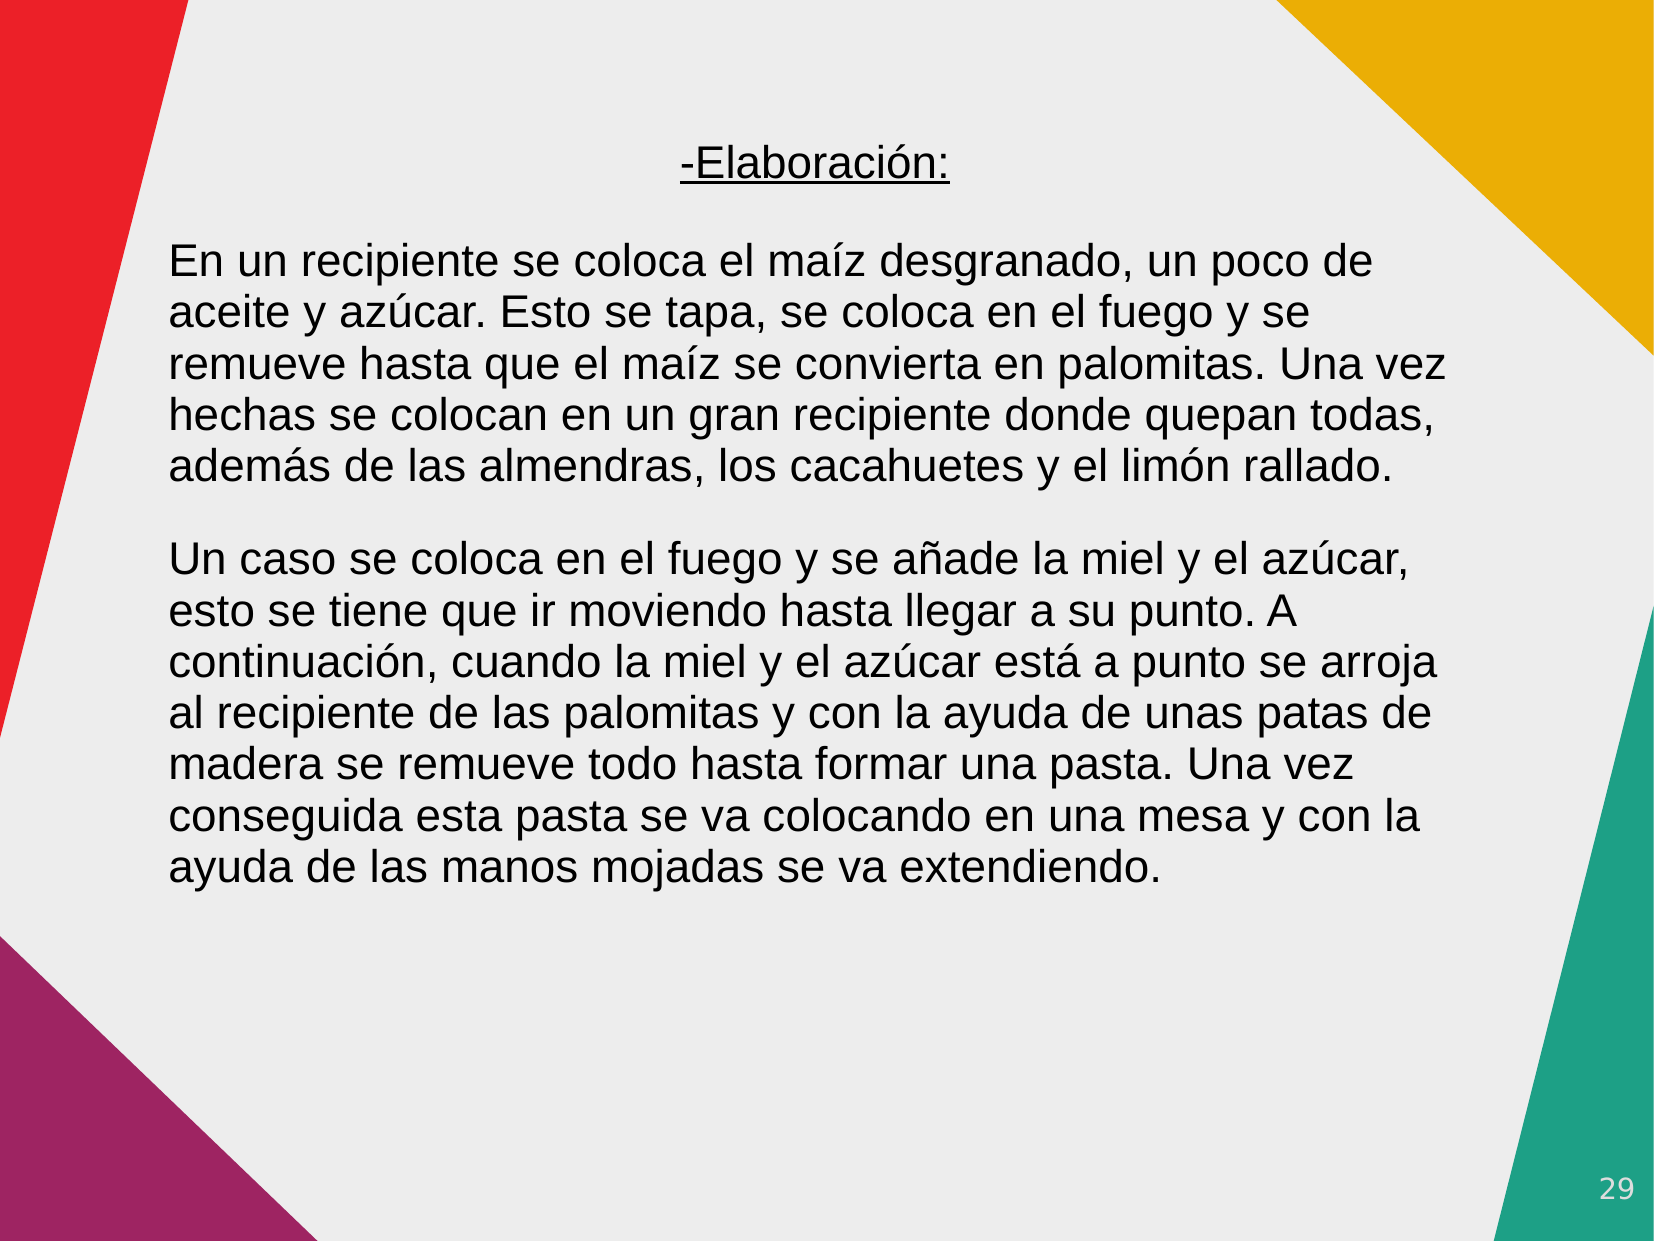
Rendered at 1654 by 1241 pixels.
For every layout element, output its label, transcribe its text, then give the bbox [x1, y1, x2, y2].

text_box -Elaboración: En un recipiente se coloca el maíz desgranado, un poco de aceite y azúcar. Esto se tapa, se coloca en el fuego y se remueve hasta que el maíz se convierta en palomitas. Una vez hechas se colocan en un gran recipiente donde quepan todas, además de las almendras, los cacahuetes y el limón rallado. Un caso se coloca en el fuego y se añade la miel y el azúcar, esto se tiene que ir moviendo hasta llegar a su punto. A continuación, cuando la miel y el azúcar está a punto se arroja al recipiente de las palomitas y con la ayuda de unas patas de madera se remueve todo hasta formar una pasta. Una vez conseguida esta pasta se va colocando en una mesa y con la ayuda de las manos mojadas se va extendiendo. [153, 129, 1477, 1036]
